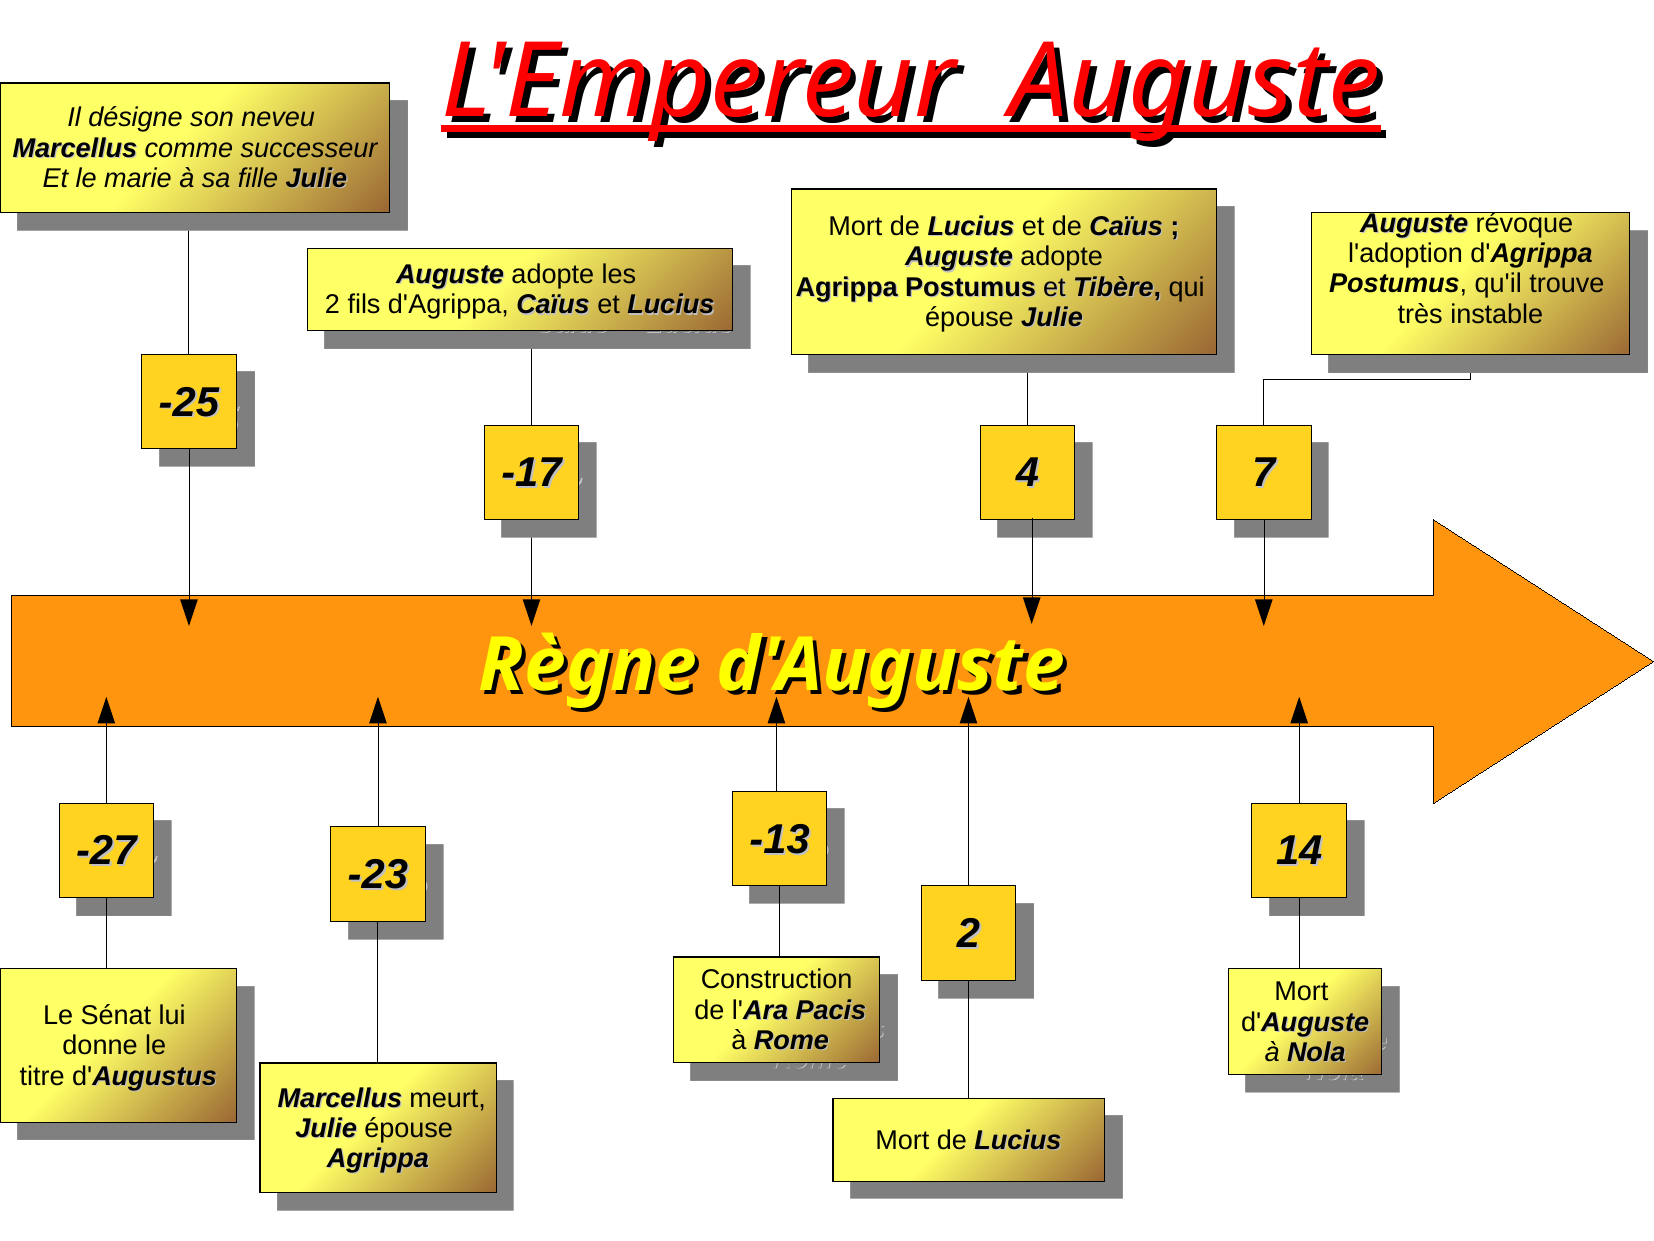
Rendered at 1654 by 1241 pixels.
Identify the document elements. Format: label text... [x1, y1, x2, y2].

text_box Auguste adopte les 2 fils d'Agrippa, Caïus et Lucius [307, 248, 733, 331]
text_box Le Sénat lui donne le titre d'Augustus [0, 968, 237, 1123]
text_box -25 [141, 354, 237, 449]
text_box 4 [980, 425, 1075, 520]
text_box Il désigne son neveu Marcellus comme successeur Et le marie à sa fille Julie [0, 82, 390, 213]
text_box 7 [1216, 425, 1312, 520]
text_box -17 [484, 425, 579, 520]
text_box -23 [330, 826, 426, 922]
text_box Règne d'Auguste [11, 519, 1654, 804]
text_box Marcellus meurt, Julie épouse Agrippa [259, 1062, 497, 1193]
text_box -13 [732, 791, 827, 886]
text_box 2 [921, 885, 1016, 981]
text_box -27 [59, 803, 154, 898]
text_box 14 [1251, 803, 1347, 898]
text_box Construction de l'Ara Pacis à Rome [673, 956, 880, 1063]
text_box Mort de Lucius et de Caïus ; Auguste adopte Agrippa Postumus et Tibère, qui épouse Julie [791, 188, 1217, 355]
text_box L'Empereur Auguste [373, 0, 1449, 140]
text_box Mort de Lucius [832, 1098, 1105, 1182]
text_box Auguste révoque l'adoption d'Agrippa Postumus, qu'il trouve très instable [1311, 212, 1630, 355]
text_box Mort d'Auguste à Nola [1228, 968, 1382, 1075]
